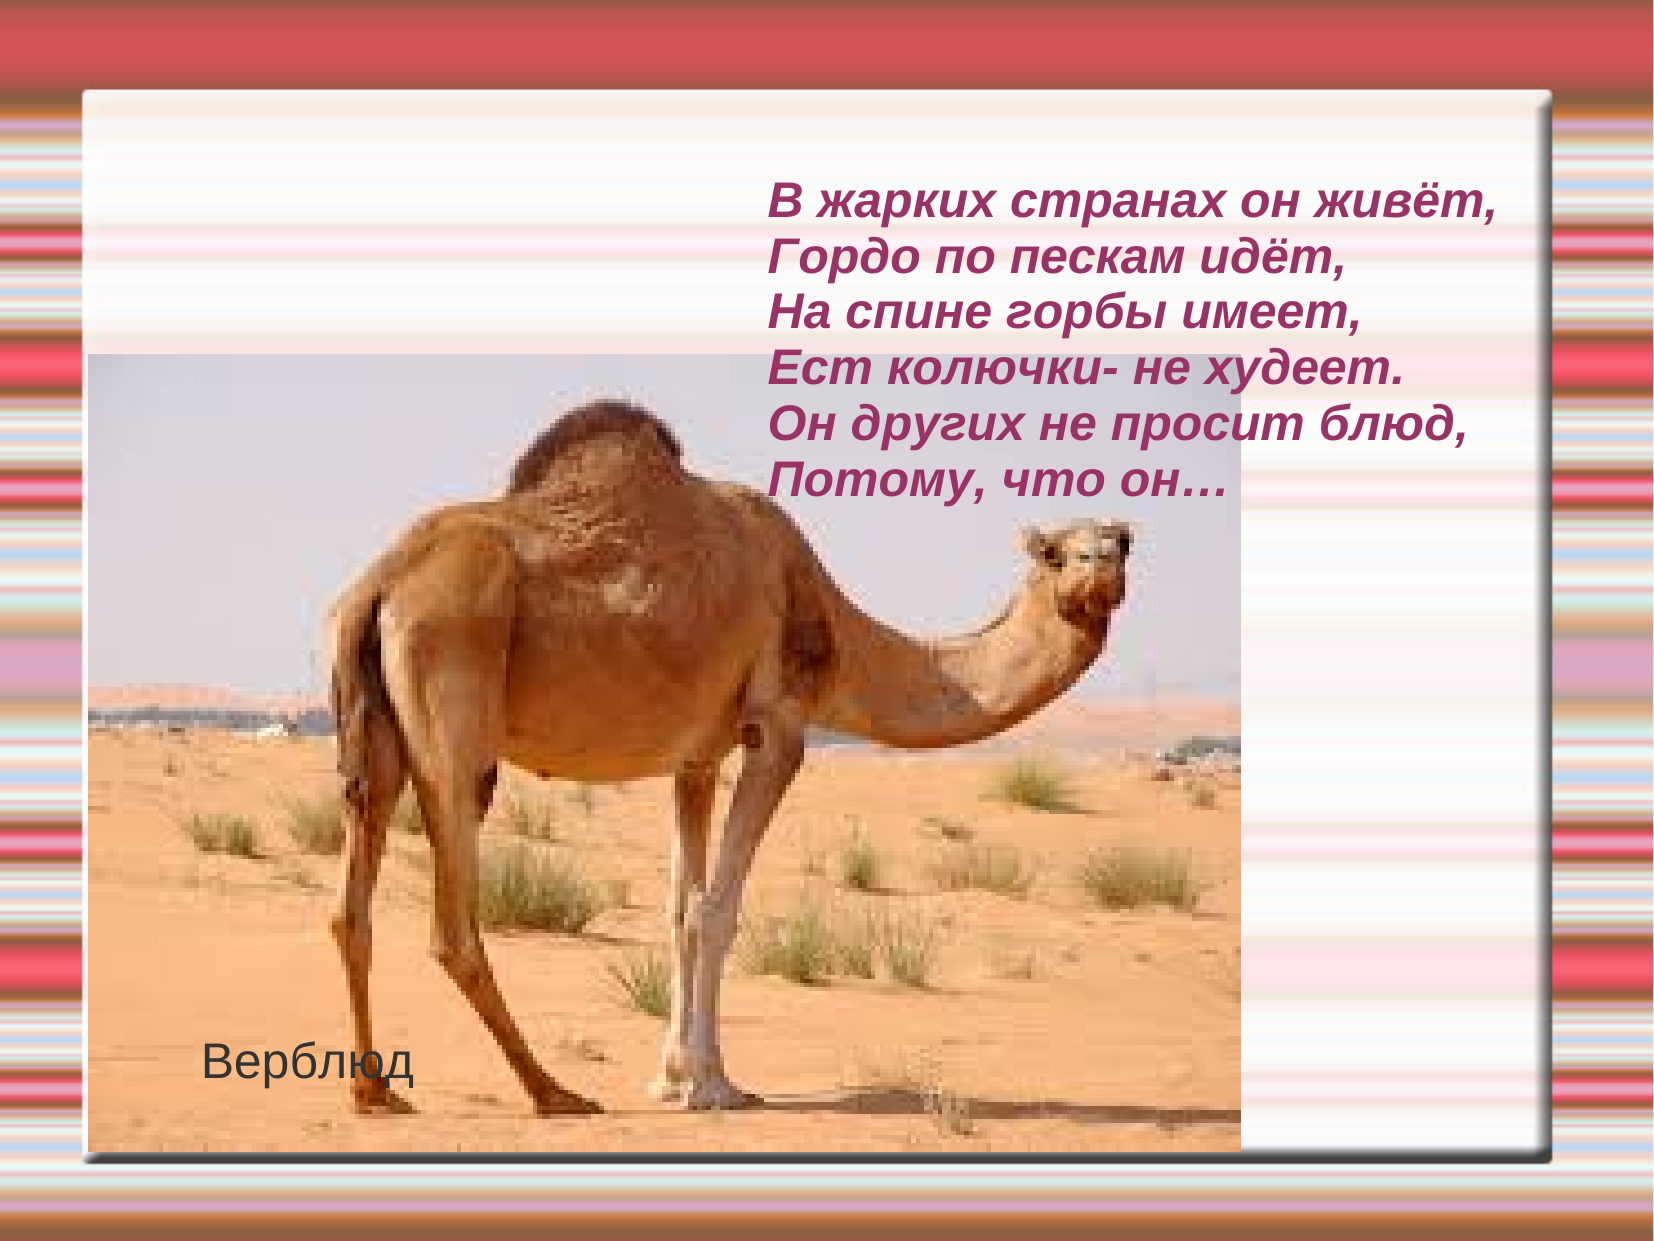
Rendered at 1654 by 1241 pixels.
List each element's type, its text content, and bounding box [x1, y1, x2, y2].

list Верблюд [118, 1033, 443, 1142]
title В жарких странах он живёт, Гордо по пескам идёт, На спине горбы имеет, Ест колючки- не худеет. Он других не просит блюд, Потому, что он… [767, 147, 1536, 532]
picture [0, 0, 1654, 1241]
